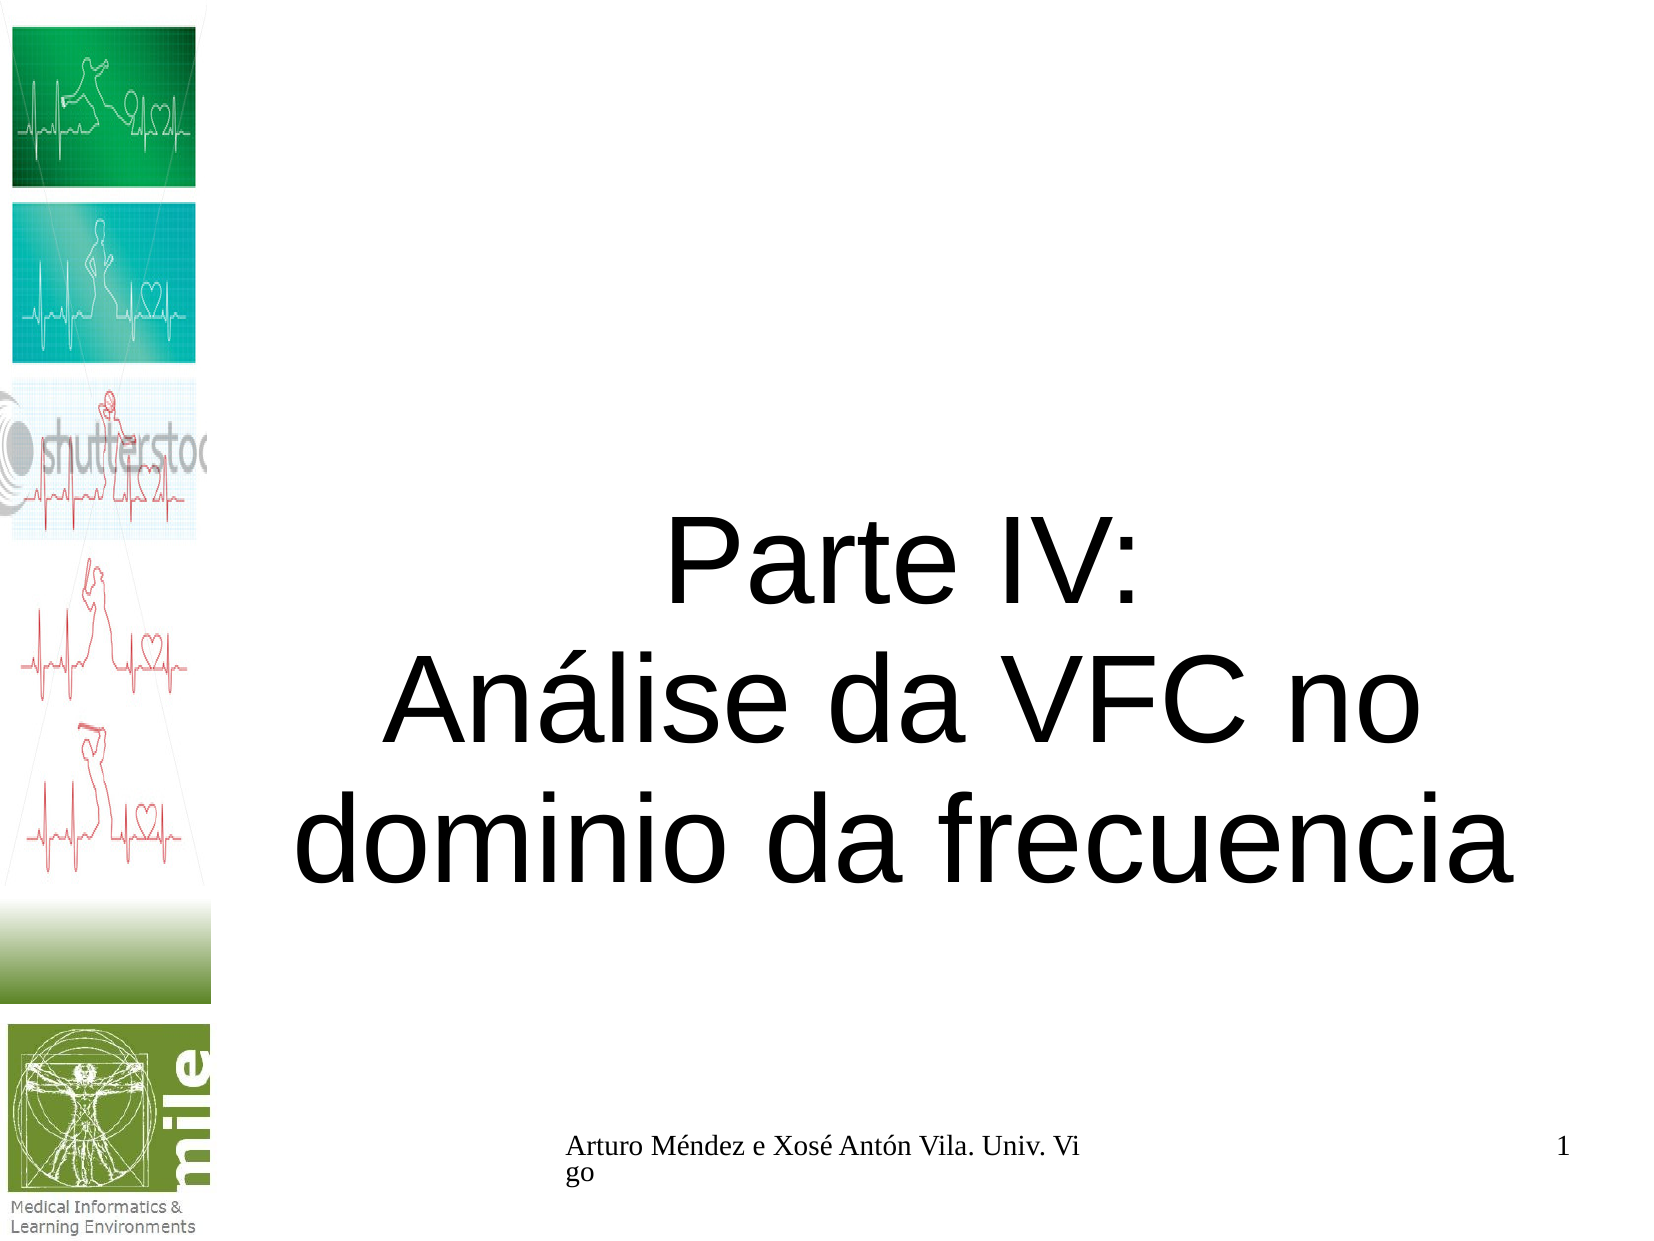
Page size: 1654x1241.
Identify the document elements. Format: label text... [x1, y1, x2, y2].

subtitle Parte IV: Análise da VFC no dominio da frecuencia [236, 290, 1571, 1109]
picture [0, 0, 207, 886]
picture [0, 1008, 228, 1241]
